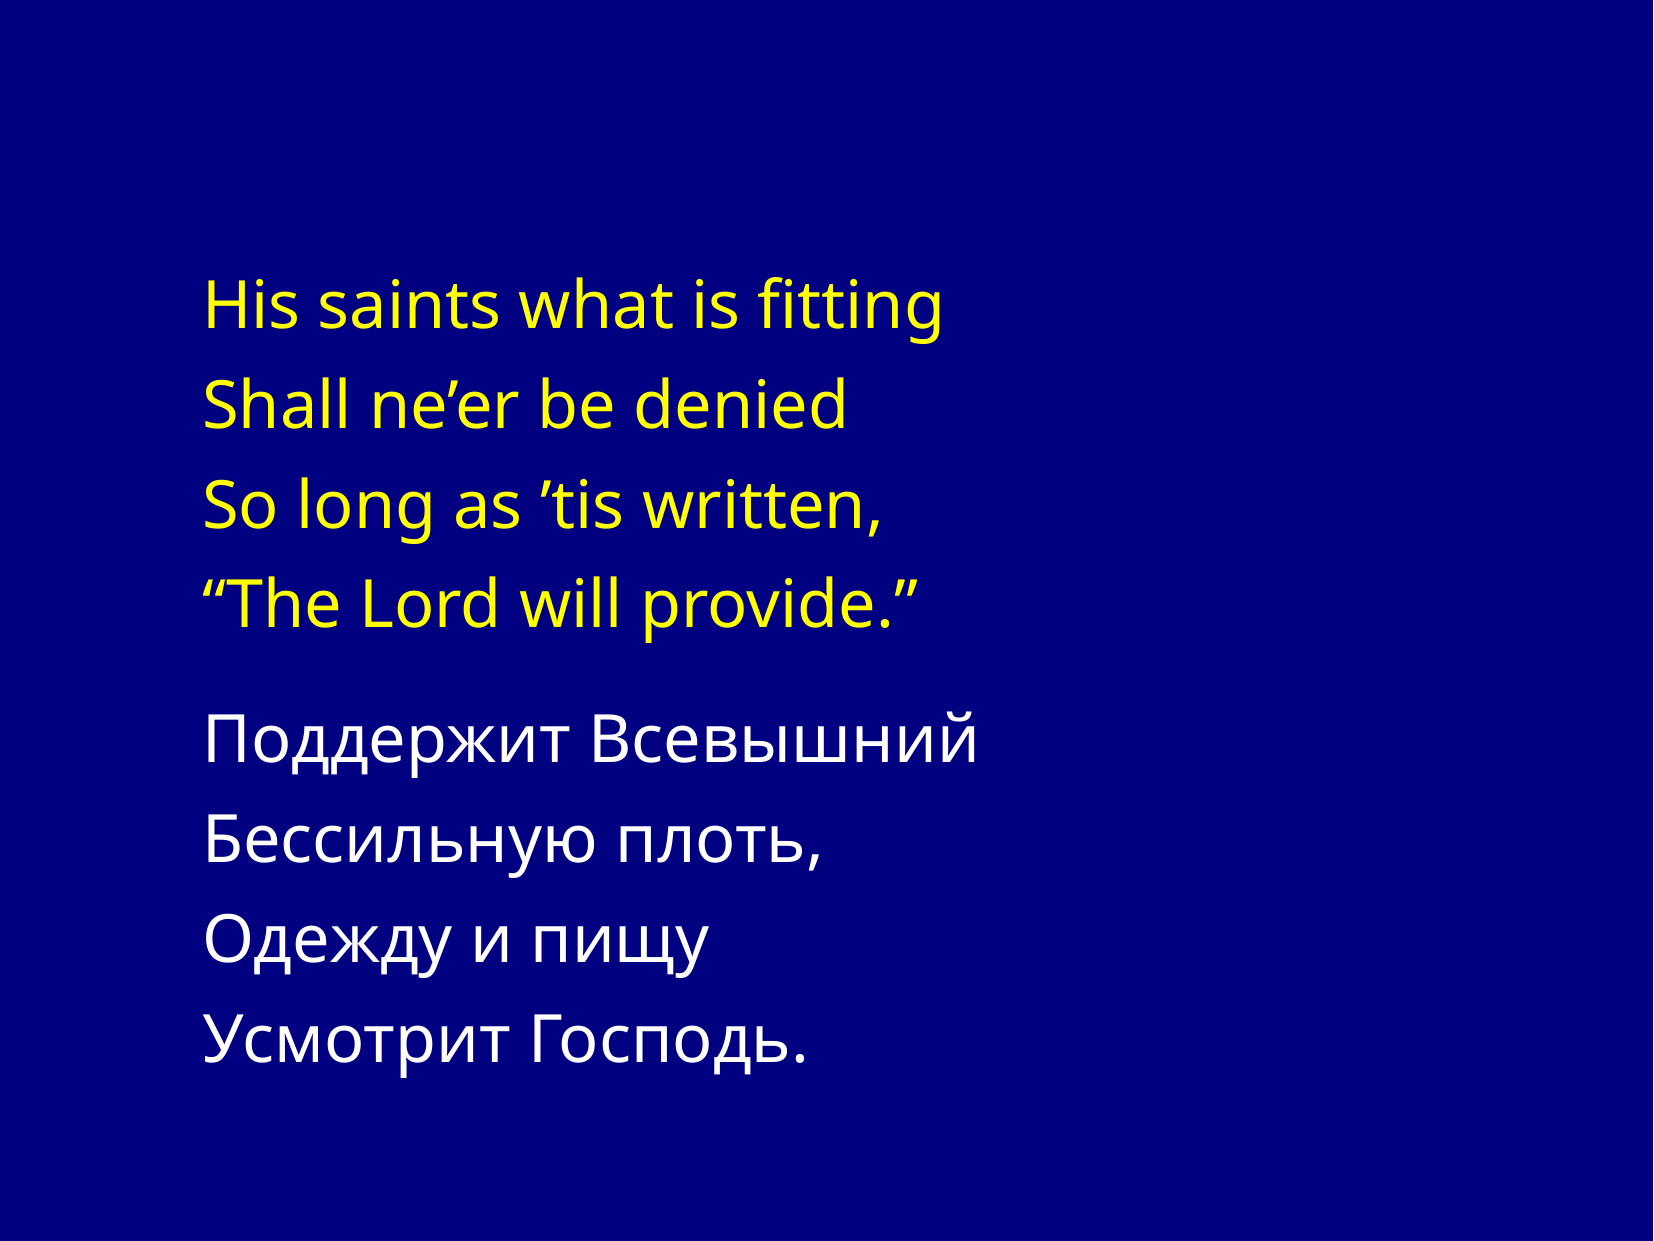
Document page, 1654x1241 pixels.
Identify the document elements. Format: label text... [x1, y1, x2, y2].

text_box His saints what is fitting Shall ne’er be denied So long as ’tis written, “The Lord will provide.” [75, 150, 1576, 638]
text_box Поддержит Всевышний Бессильную плоть, Одежду и пищу Усмотрит Господь. [75, 675, 1576, 1163]
